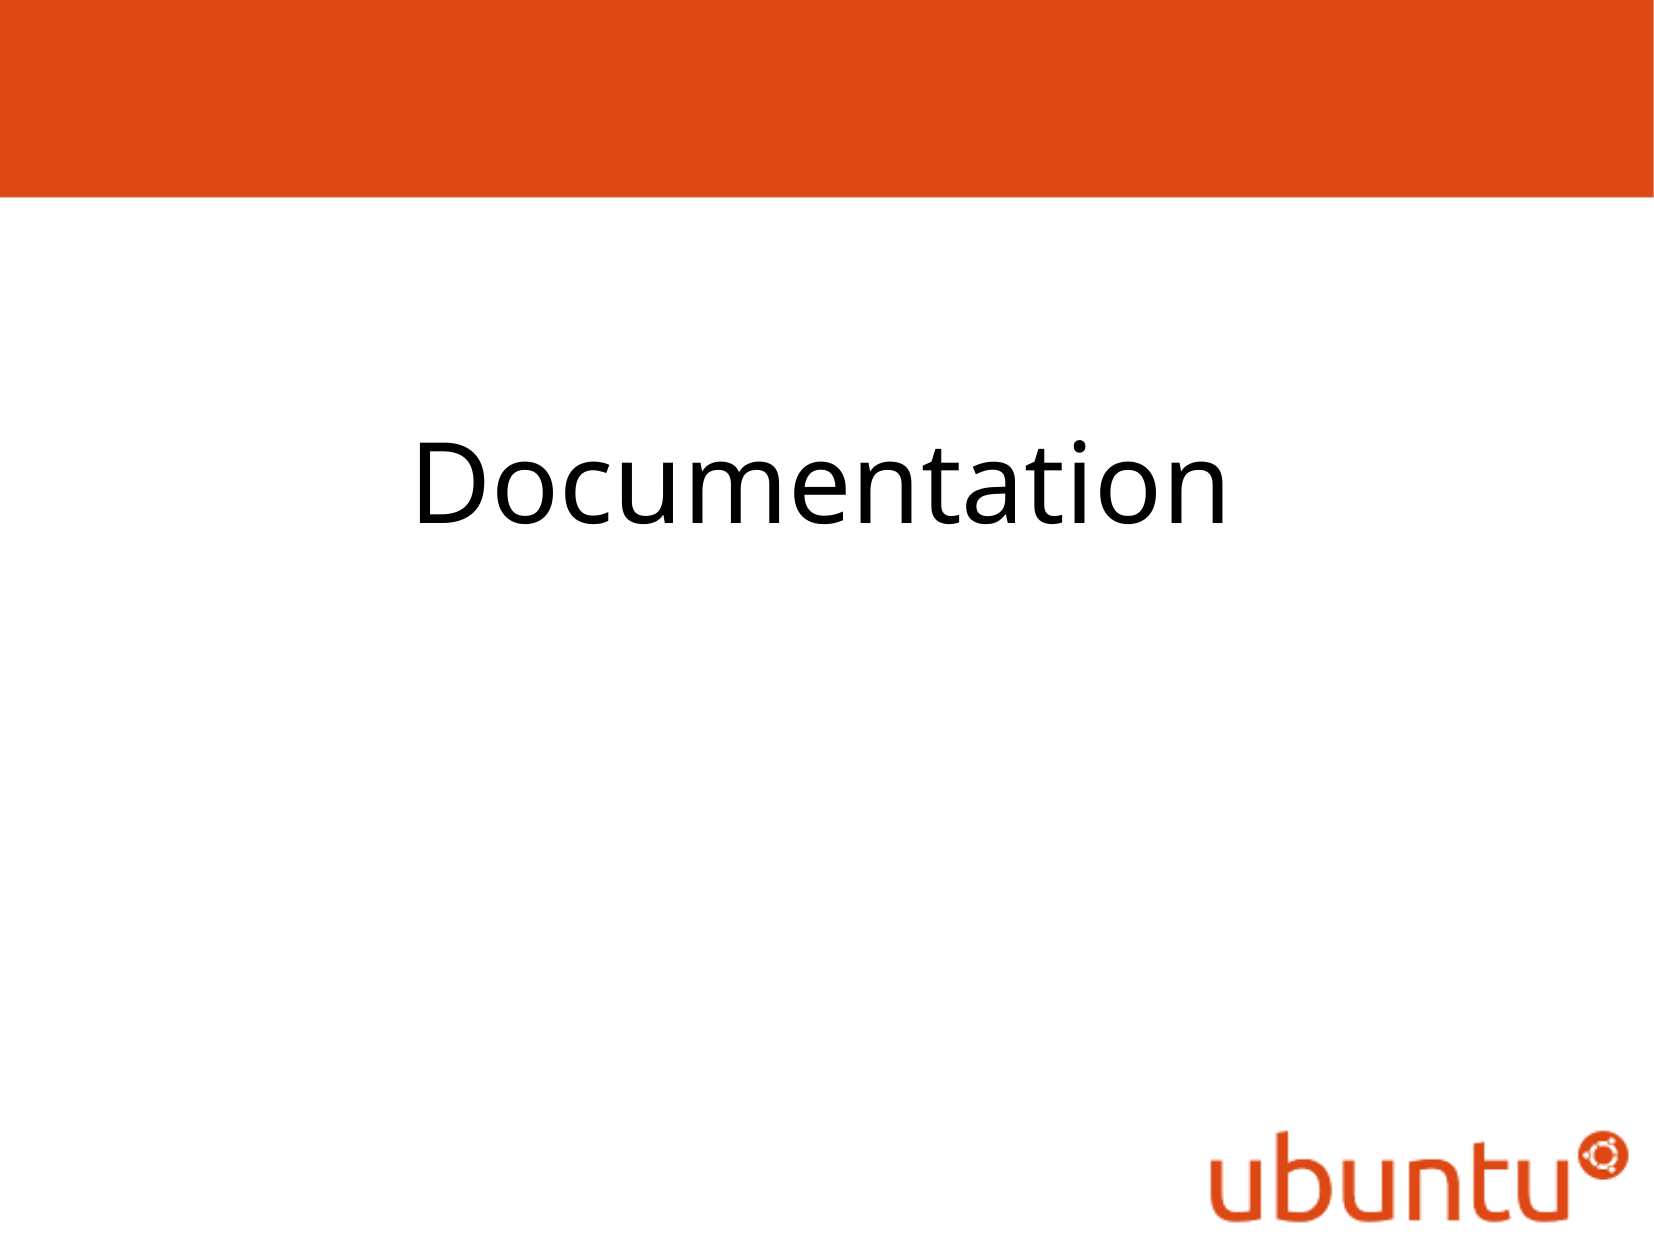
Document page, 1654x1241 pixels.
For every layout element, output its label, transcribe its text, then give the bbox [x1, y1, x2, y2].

picture [0, 0, 1654, 1241]
subtitle Documentation [76, 0, 1565, 1109]
